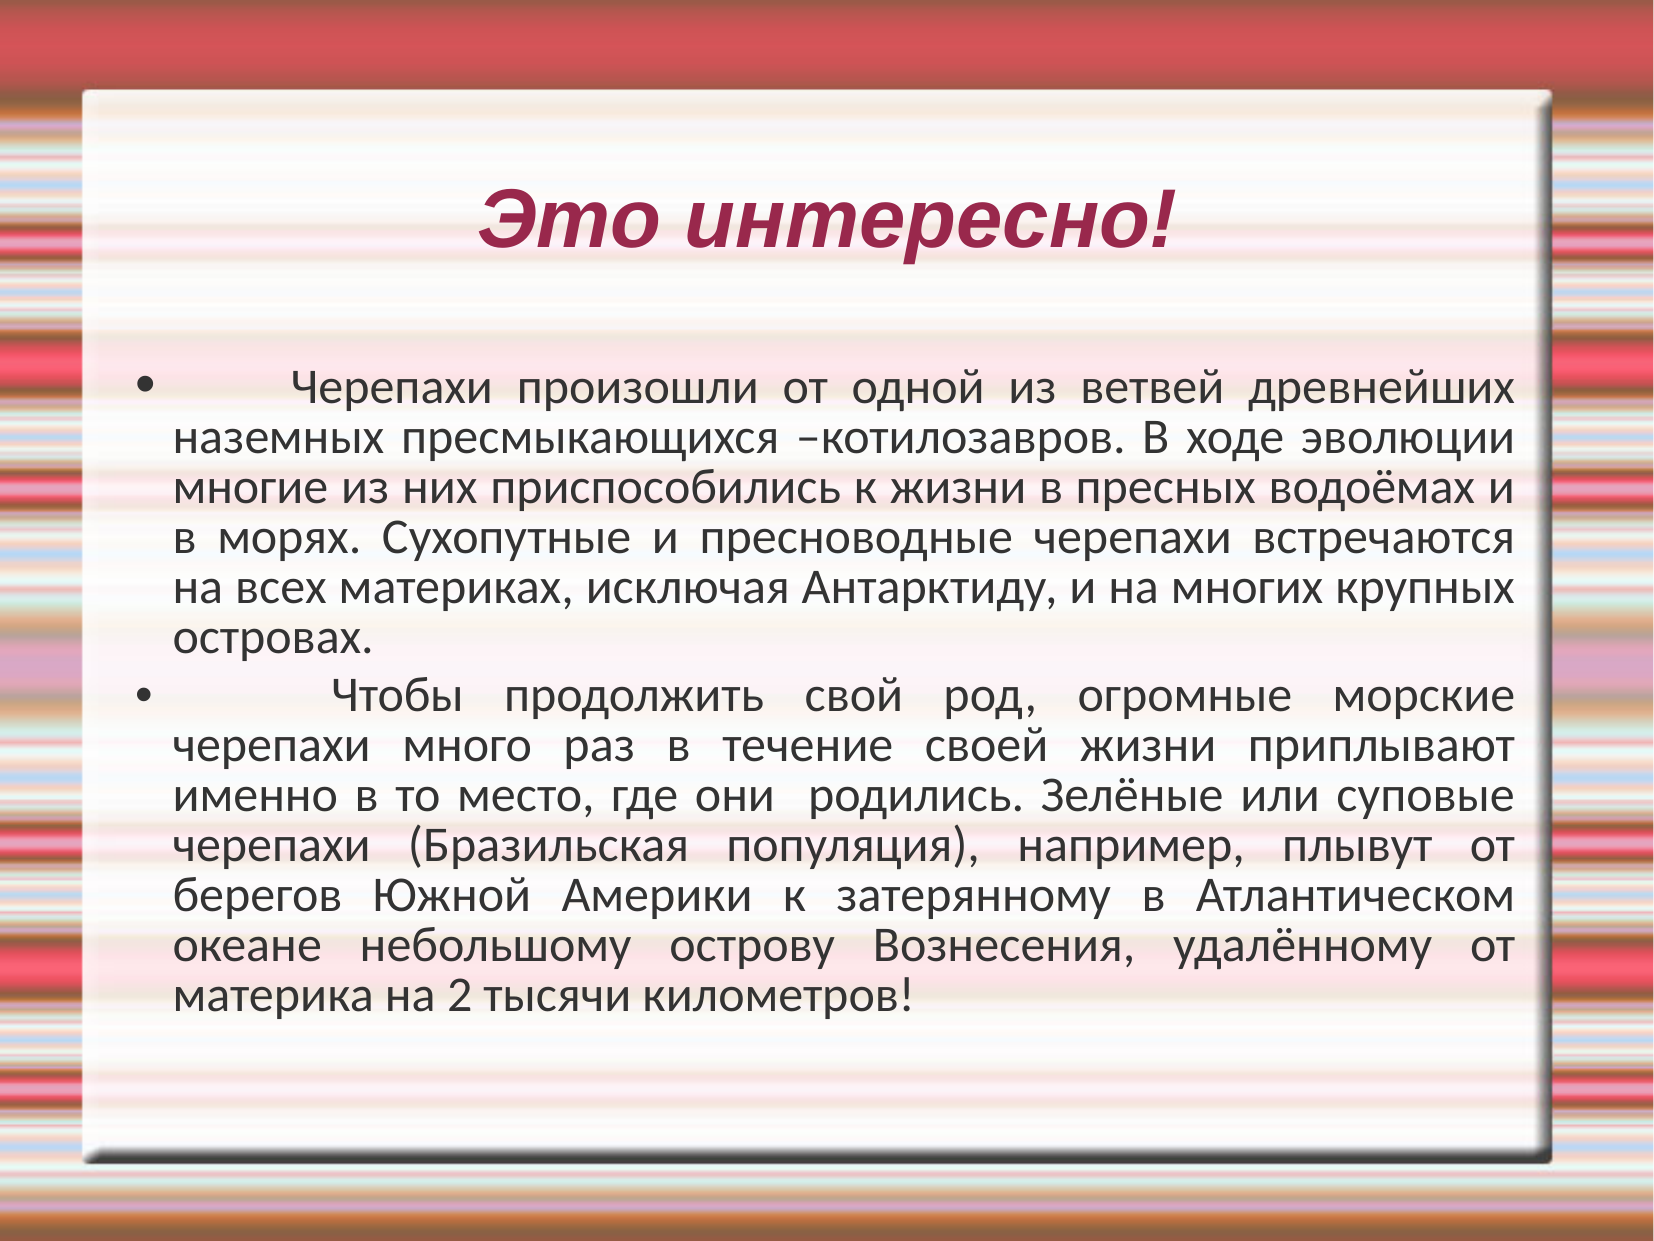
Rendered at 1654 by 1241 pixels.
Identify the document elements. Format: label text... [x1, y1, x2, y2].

title Это интересно! [121, 114, 1534, 322]
picture [0, 0, 1654, 1241]
list • Черепахи произошли от одной из ветвей древнейших наземных пресмыкающихся –котилозавров. В ходе эволюции многие из них приспособились к жизни в пресных водоёмах и в морях. Сухопутные и пресноводные черепахи встречаются на всех материках, исключая Антарктиду, и на многих крупных островах. • Чтобы продолжить свой род, огромные морские черепахи много раз в течение своей жизни приплывают именно в то место, где они родились. Зелёные или суповые черепахи (Бразильская популяция), например, плывут от берегов Южной Америки к затерянному в Атлантическом океане небольшому острову Вознесения, удалённому от материка на 2 тысячи километров! [134, 350, 1516, 1149]
